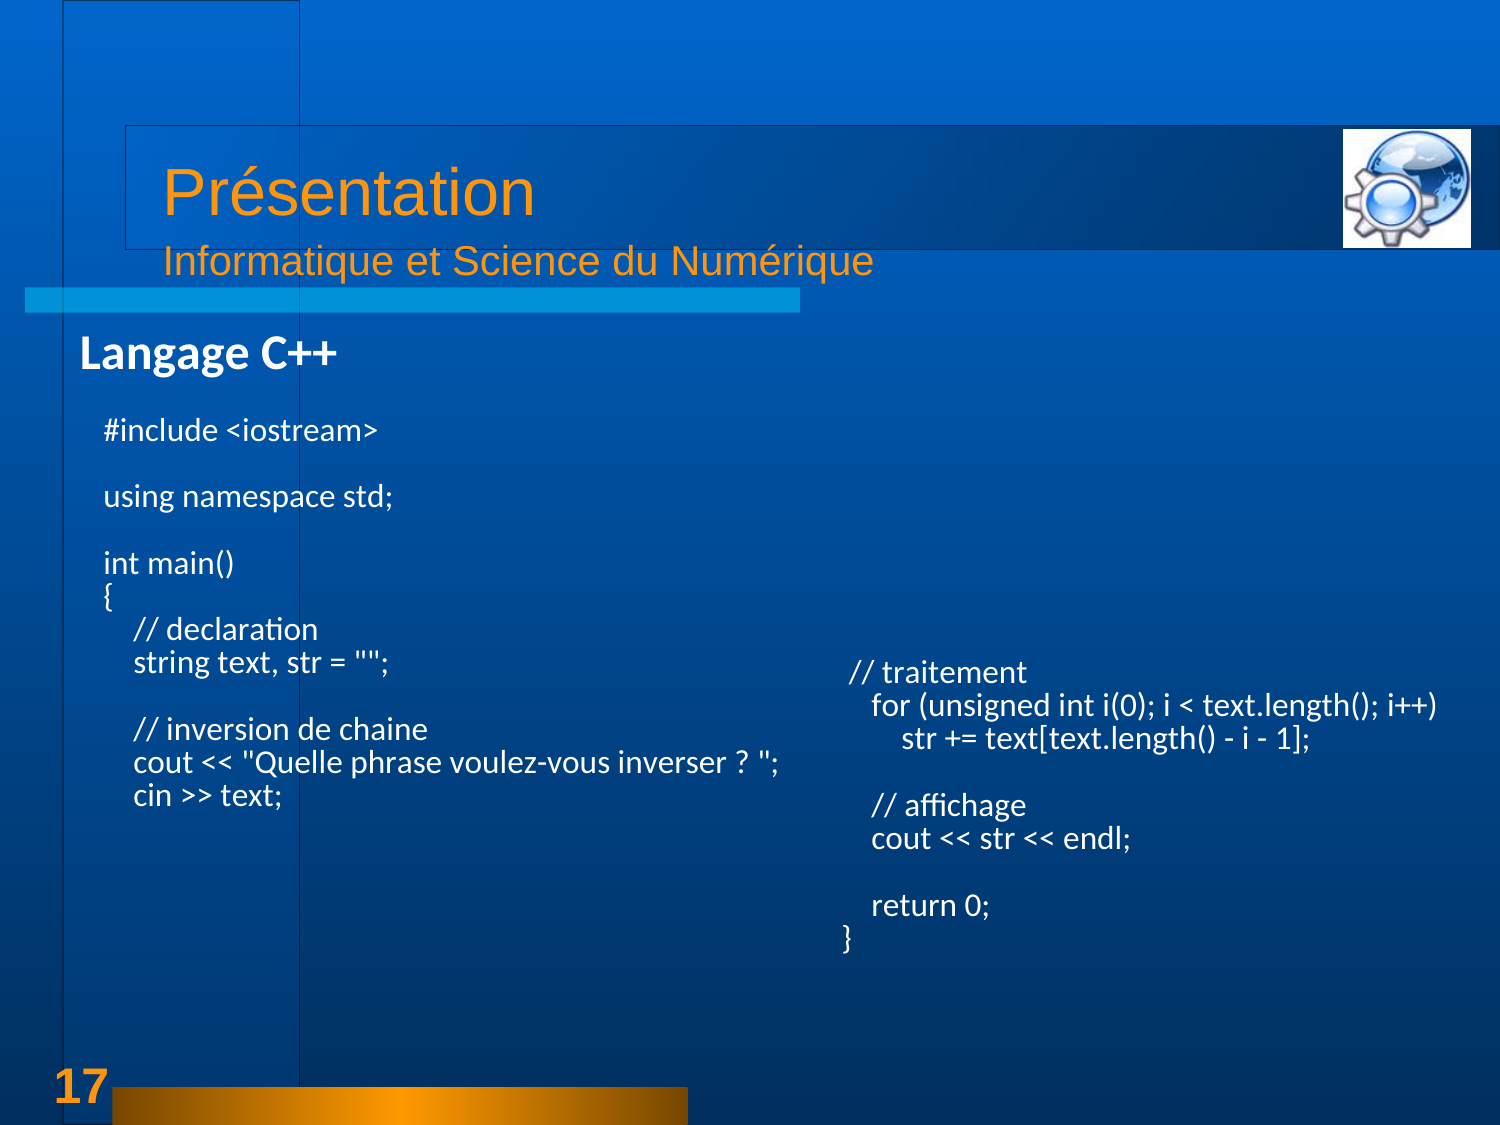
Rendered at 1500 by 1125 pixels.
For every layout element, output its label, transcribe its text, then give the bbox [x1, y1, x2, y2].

picture [1343, 129, 1471, 248]
text_box // traitement for (unsigned int i(0); i < text.length(); i++) str += text[text.length() - i - 1]; // affichage cout << str << endl; return 0; } [826, 650, 1477, 1074]
text_box #include <iostream> using namespace std; int main() { // declaration string text, str = ""; // inversion de chaine cout << "Quelle phrase voulez-vous inverser ? "; cin >> text; [88, 408, 798, 1004]
text_box Langage C++ [64, 325, 1335, 508]
